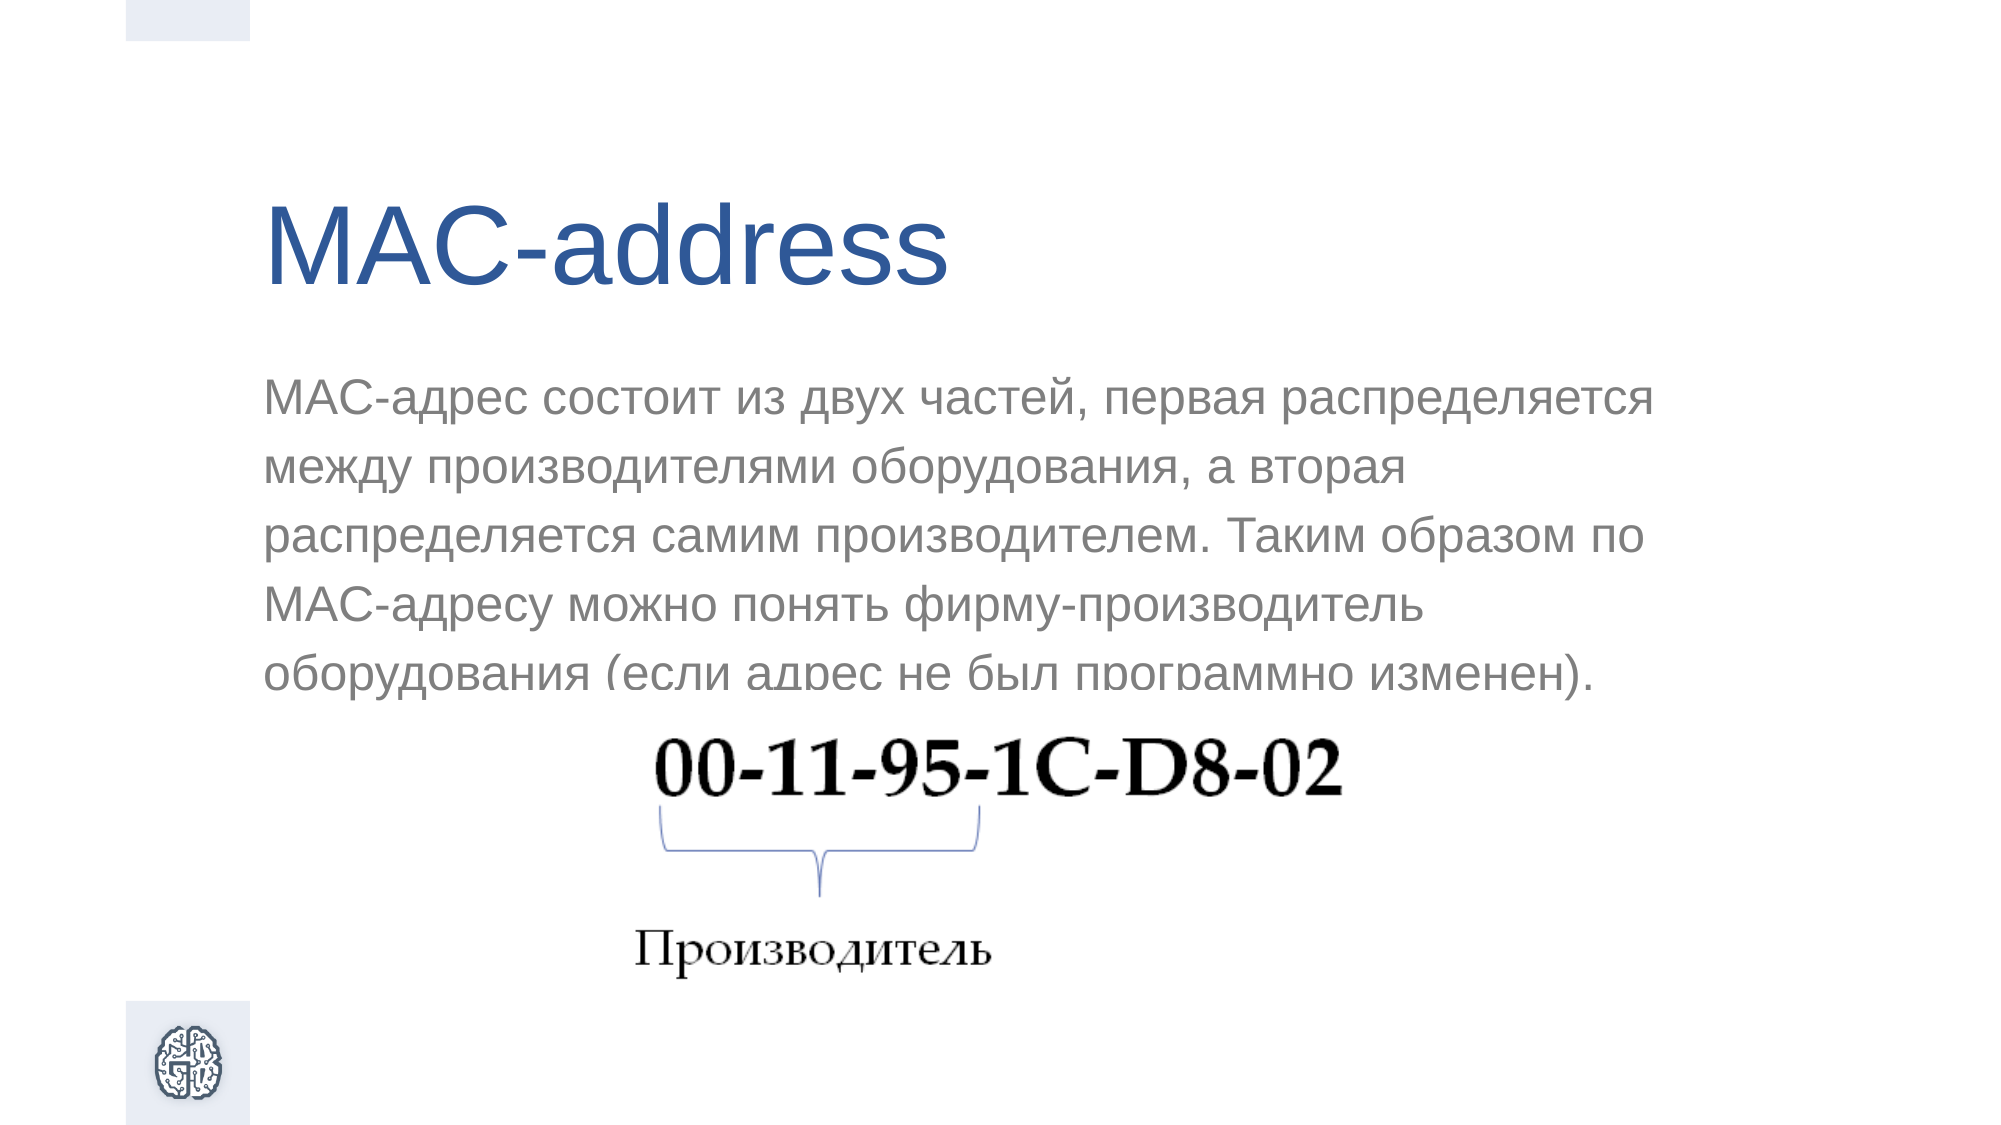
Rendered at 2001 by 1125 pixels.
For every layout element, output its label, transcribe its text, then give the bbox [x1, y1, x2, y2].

list MAC-адрес состоит из двух частей, первая распределяется между производителями оборудования, а вторая распределяется самим производителем. Таким образом по MAC-адресу можно понять фирму-производитель оборудования (если адрес не был программно изменен). [248, 431, 1752, 691]
title MAC-address [248, 124, 1752, 372]
picture [603, 690, 1397, 1009]
picture [144, 1016, 232, 1110]
